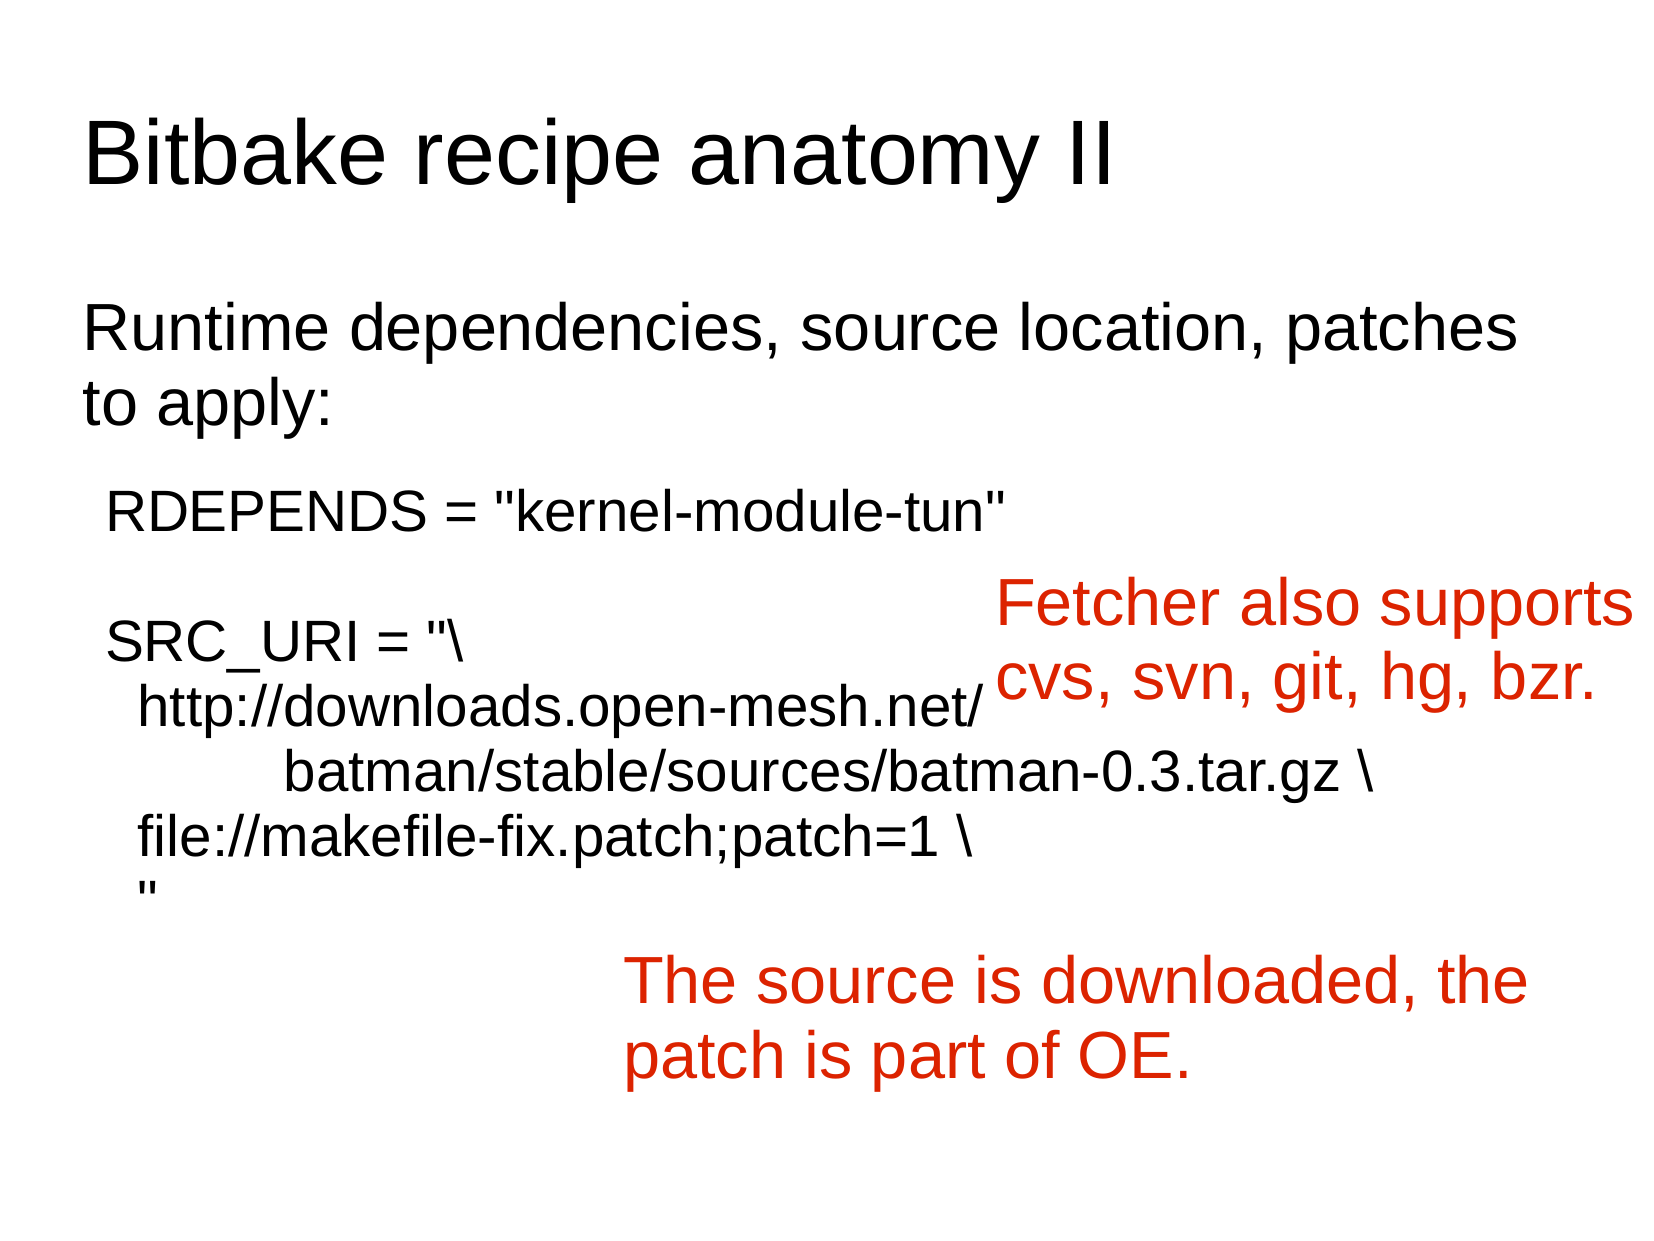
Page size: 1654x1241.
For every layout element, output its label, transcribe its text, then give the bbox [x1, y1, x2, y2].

text_box Fetcher also supports cvs, svn, git, hg, bzr. [980, 557, 1654, 739]
title Bitbake recipe anatomy II [82, 49, 1571, 257]
subtitle Runtime dependencies, source location, patches to apply: [82, 290, 1571, 1109]
text_box The source is downloaded, the patch is part of OE. [608, 935, 1613, 1117]
